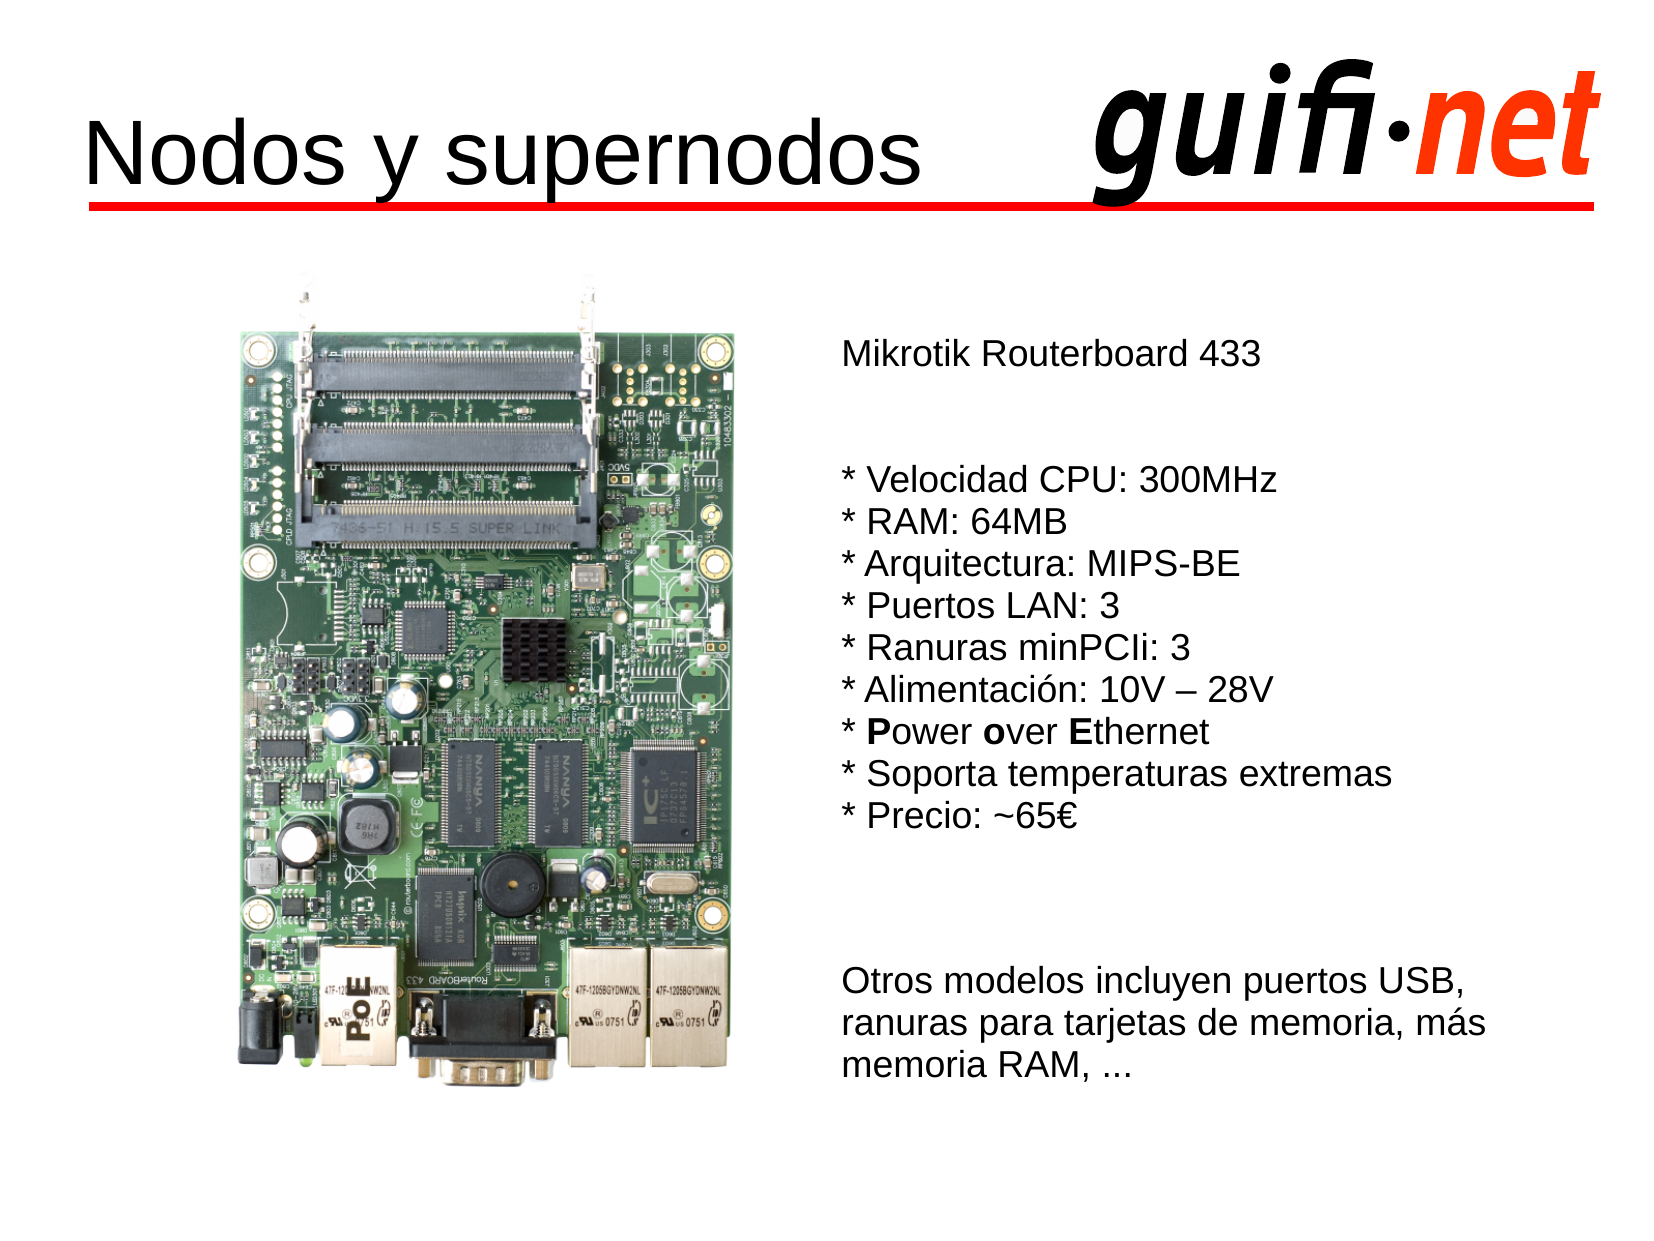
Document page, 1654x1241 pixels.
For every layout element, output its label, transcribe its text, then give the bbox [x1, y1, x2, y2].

picture [225, 265, 739, 1093]
title Nodos y supernodos [82, 56, 1571, 250]
text_box Otros modelos incluyen puertos USB, ranuras para tarjetas de memoria, más memoria RAM, ... [826, 951, 1595, 1093]
text_box Mikrotik Routerboard 433 * Velocidad CPU: 300MHz * RAM: 64MB * Arquitectura: MIPS-BE * Puertos LAN: 3 * Ranuras minPCIi: 3 * Alimentación: 10V – 28V * Power over Ethernet * Soporta temperaturas extremas * Precio: ~65€ [826, 324, 1595, 844]
